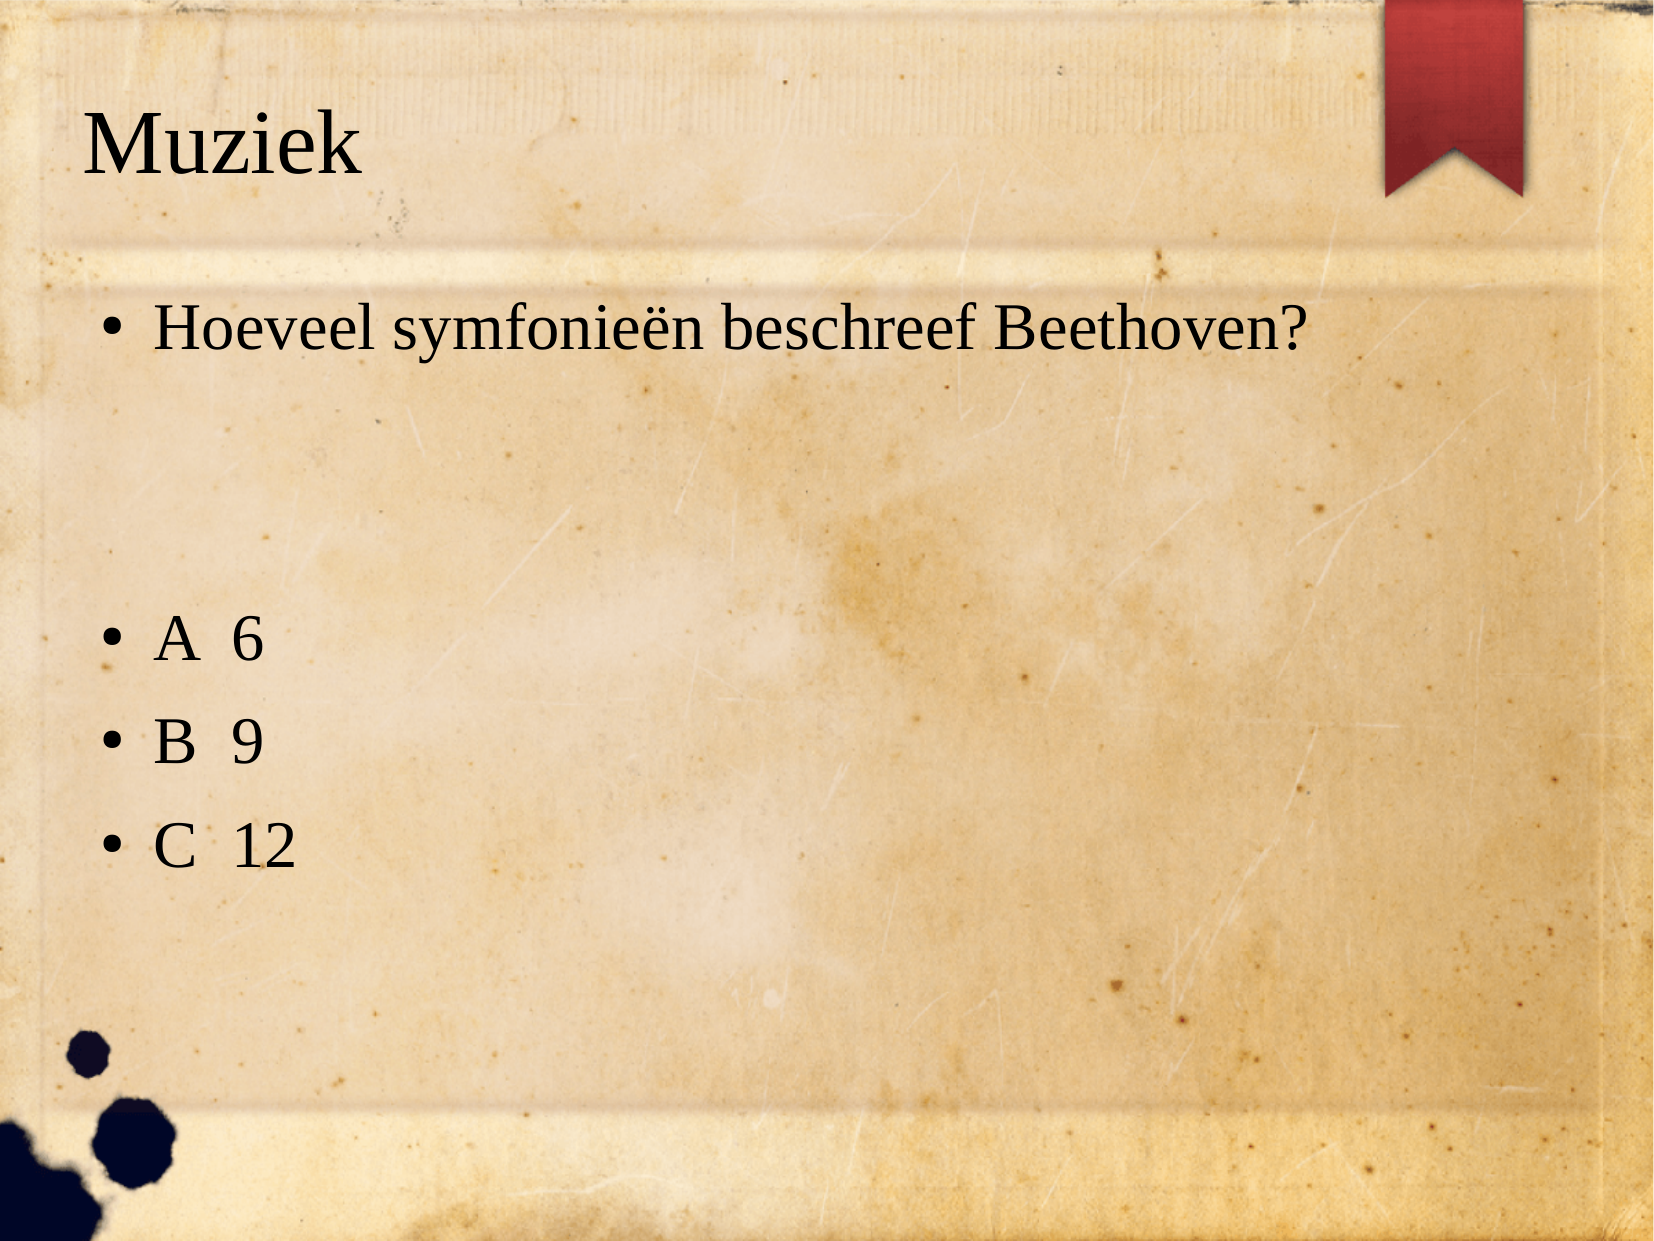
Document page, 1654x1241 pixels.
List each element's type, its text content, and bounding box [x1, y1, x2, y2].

title Muziek [82, 49, 1347, 237]
picture [0, 0, 1654, 1241]
list Hoeveel symfonieën beschreef Beethoven? A 6 B 9 C 12 [82, 290, 1538, 1010]
